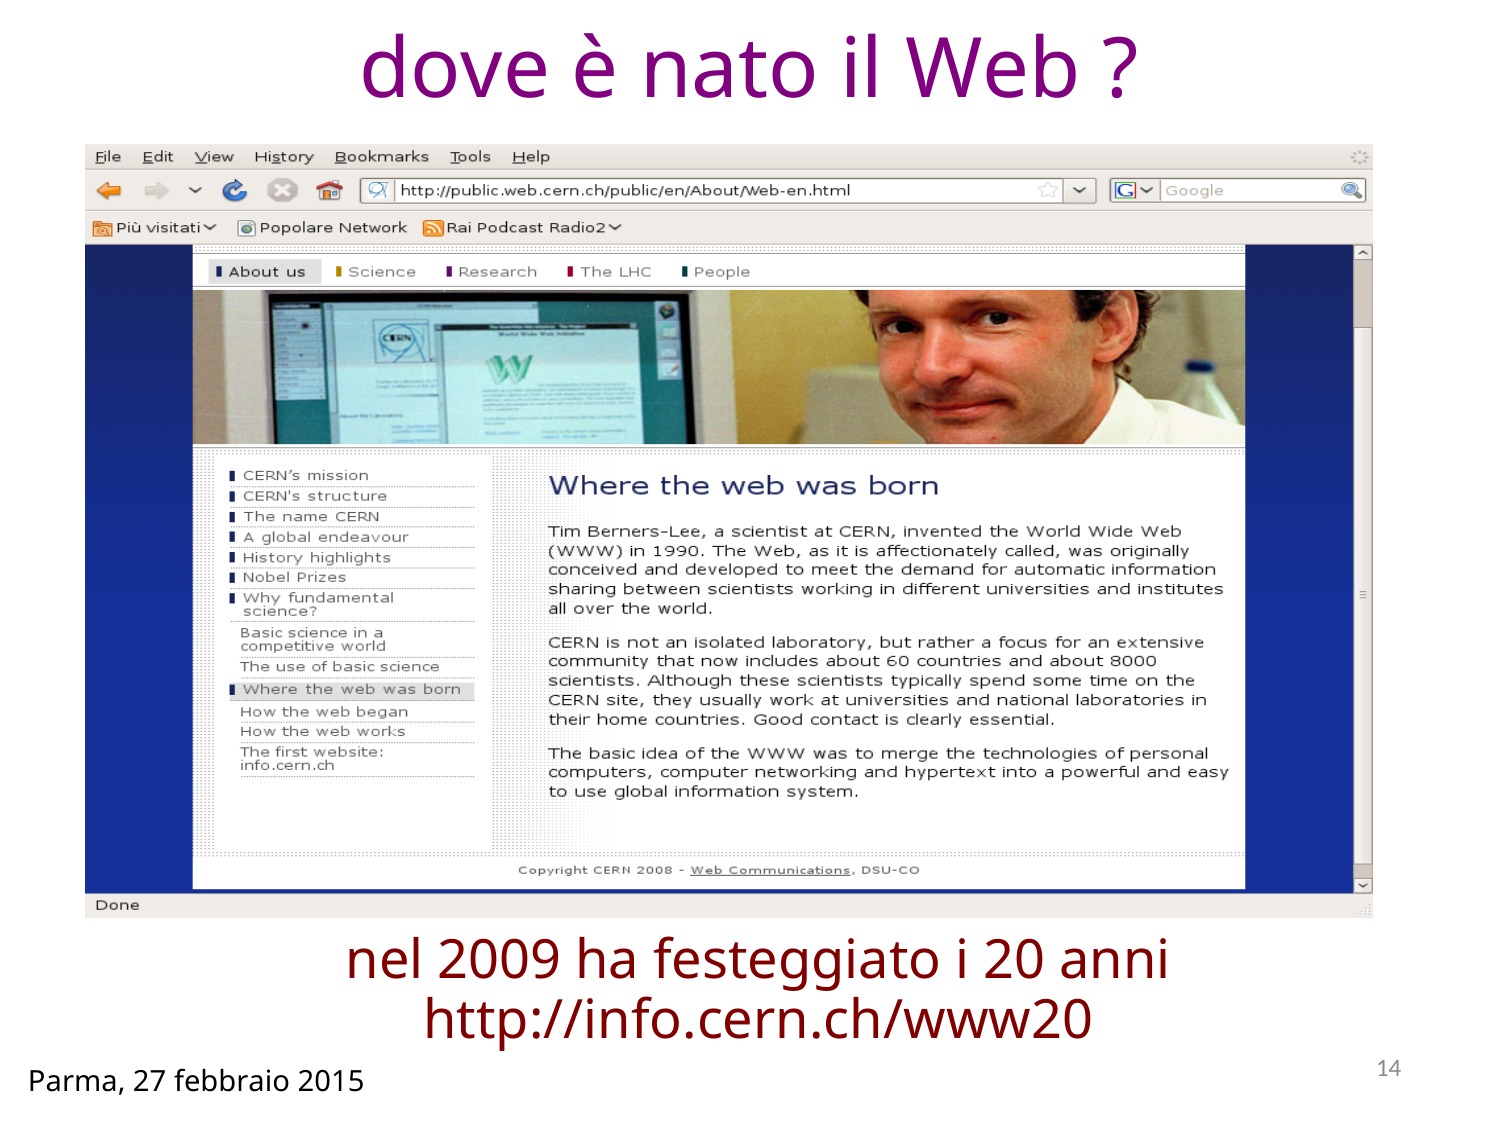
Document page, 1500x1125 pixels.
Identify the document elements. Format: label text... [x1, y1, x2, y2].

text_box <number> [1074, 1042, 1417, 1095]
text_box dove è nato il Web ? [75, 0, 1424, 113]
picture [85, 144, 1373, 917]
text_box nel 2009 ha festeggiato i 20 anni http://info.cern.ch/www20 [51, 917, 1392, 1064]
